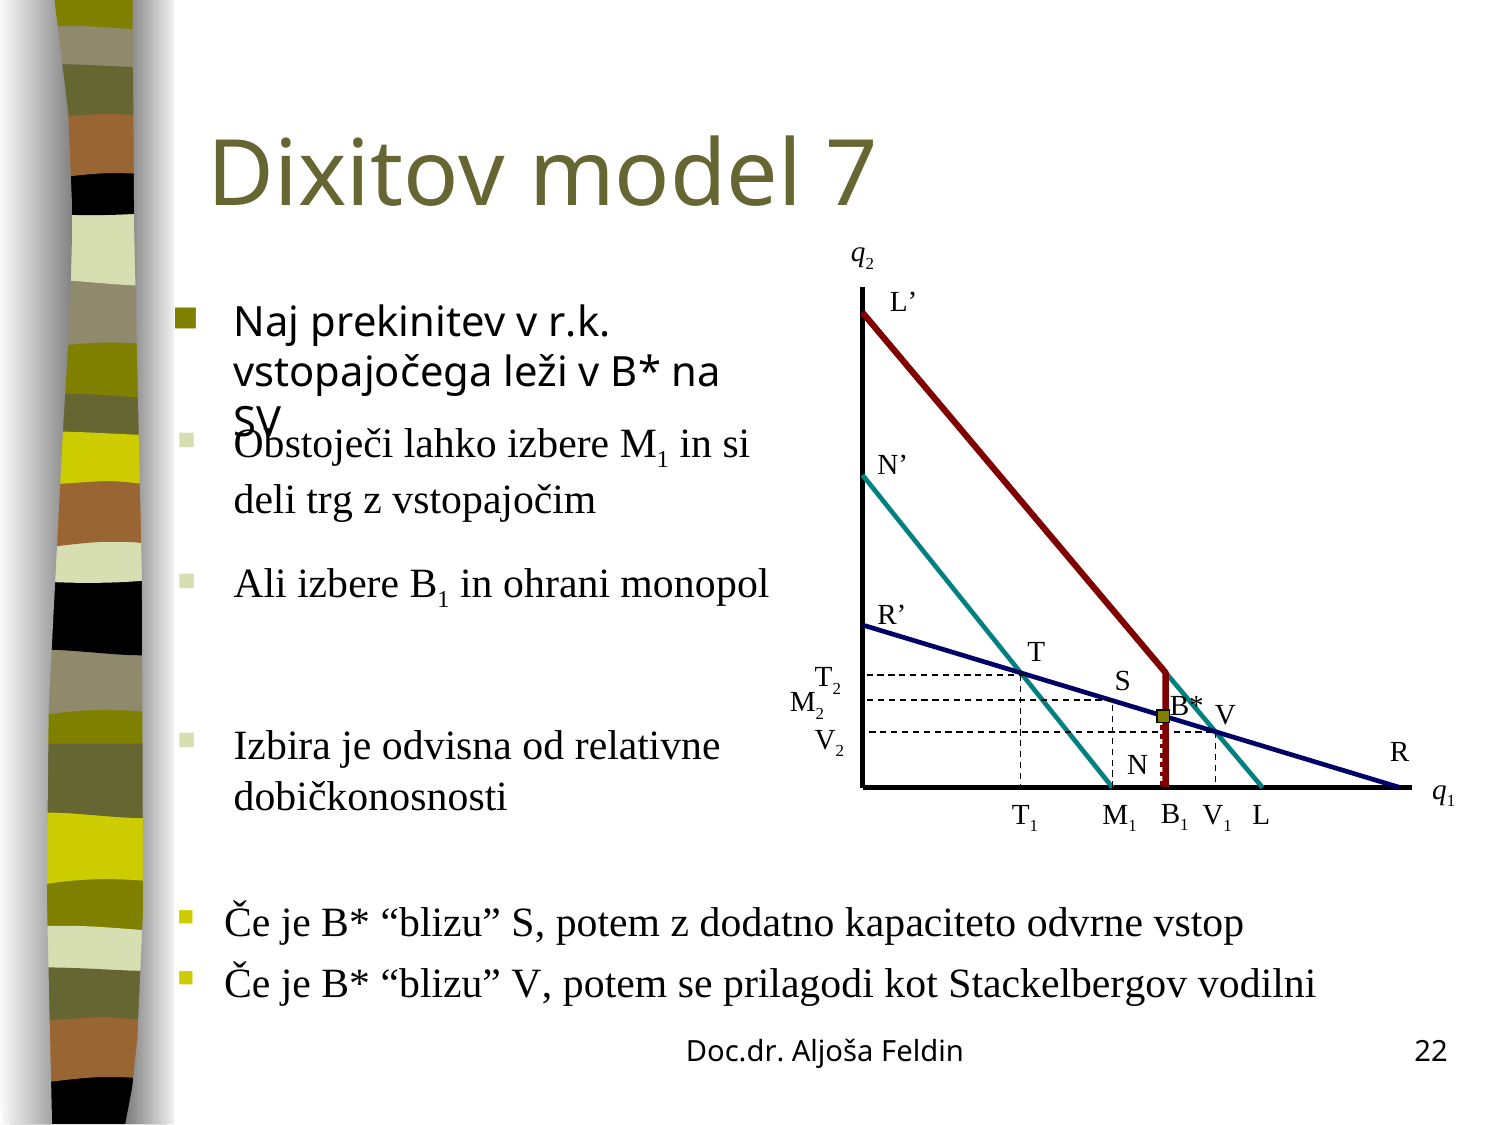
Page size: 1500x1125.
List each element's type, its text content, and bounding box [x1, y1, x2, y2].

text_box M1 [1087, 787, 1163, 843]
text_box Ali izbere B1 in ohrani monopol [162, 548, 800, 710]
text_box L [1251, 787, 1313, 838]
text_box B* [1154, 678, 1231, 730]
text_box V2 [800, 731, 863, 768]
text_box [1157, 710, 1170, 723]
text_box M2 [800, 675, 863, 731]
text_box N’ [862, 437, 938, 488]
text_box V2 [820, 731, 831, 745]
text_box R’ [862, 587, 938, 638]
text_box R [1374, 724, 1451, 776]
text_box Izbira je odvisna od relativne dobičkonosnosti [162, 710, 800, 836]
text_box T2 [800, 650, 863, 675]
text_box T [1012, 624, 1076, 676]
text_box S [1099, 653, 1150, 704]
text_box V [1200, 687, 1276, 738]
text_box Če je B* “blizu” S, potem z dodatno kapaciteto odvrne vstop Če je B* “blizu” V, potem se prilagodi kot Stackelbergov vodilni [87, 887, 1400, 1013]
text_box q2 [812, 224, 913, 281]
text_box Obstoječi lahko izbere M1 in si deli trg z vstopajočim [162, 407, 788, 548]
text_box Doc.dr. Aljoša Feldin [587, 1025, 1063, 1101]
text_box T1 [987, 787, 1063, 843]
text_box <number> [1149, 1025, 1463, 1101]
text_box q1 [1412, 762, 1476, 818]
title Dixitov model 7 [192, 74, 1468, 263]
text_box B1 [1146, 786, 1209, 842]
text_box L’ [874, 274, 963, 326]
text_box N [1112, 737, 1162, 787]
list Naj prekinitev v r.k. vstopajočega leži v B* na SV [162, 287, 788, 407]
text_box V1 [1187, 787, 1251, 843]
